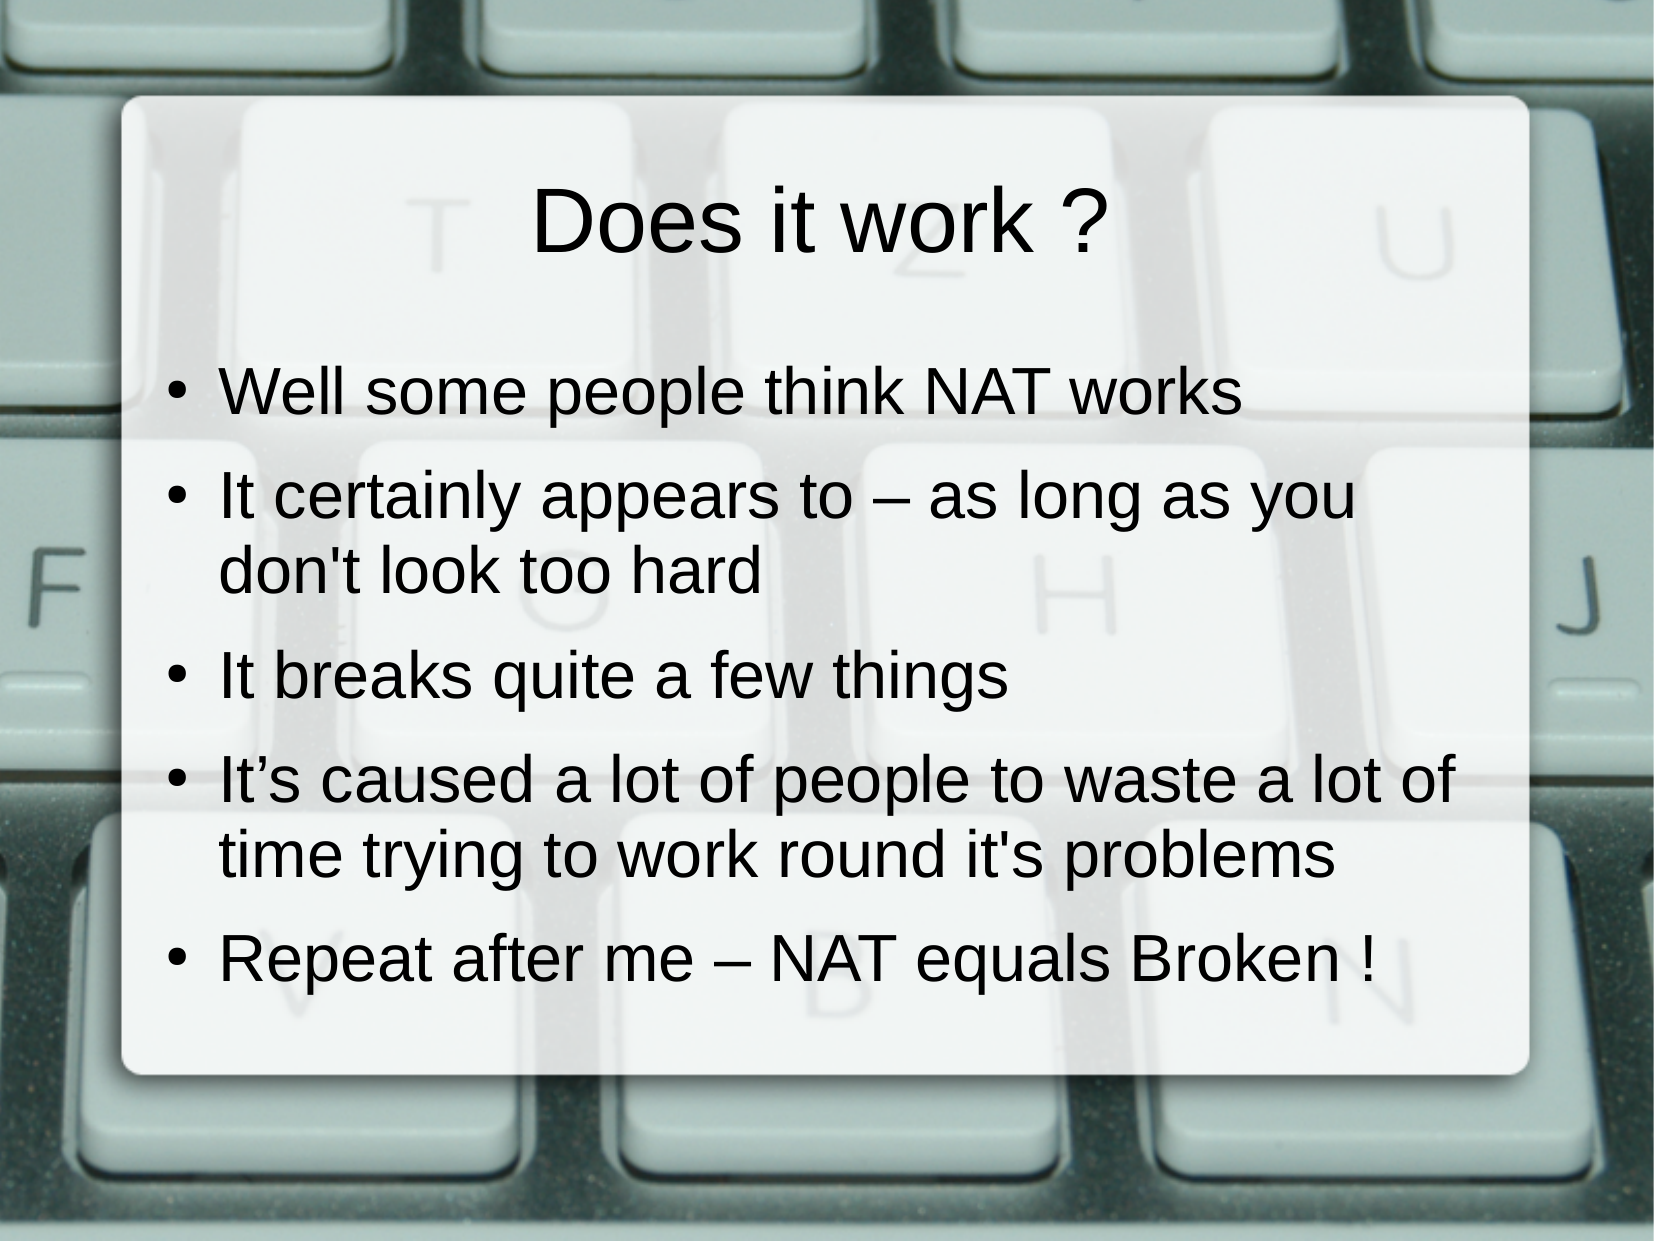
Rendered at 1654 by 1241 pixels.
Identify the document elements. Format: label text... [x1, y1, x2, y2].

title Does it work ? [135, 125, 1506, 318]
list Well some people think NAT works It certainly appears to – as long as you don't look too hard It breaks quite a few things It’s caused a lot of people to waste a lot of time trying to work round it's problems Repeat after me – NAT equals Broken ! [147, 354, 1506, 1049]
picture [0, 0, 1654, 1241]
